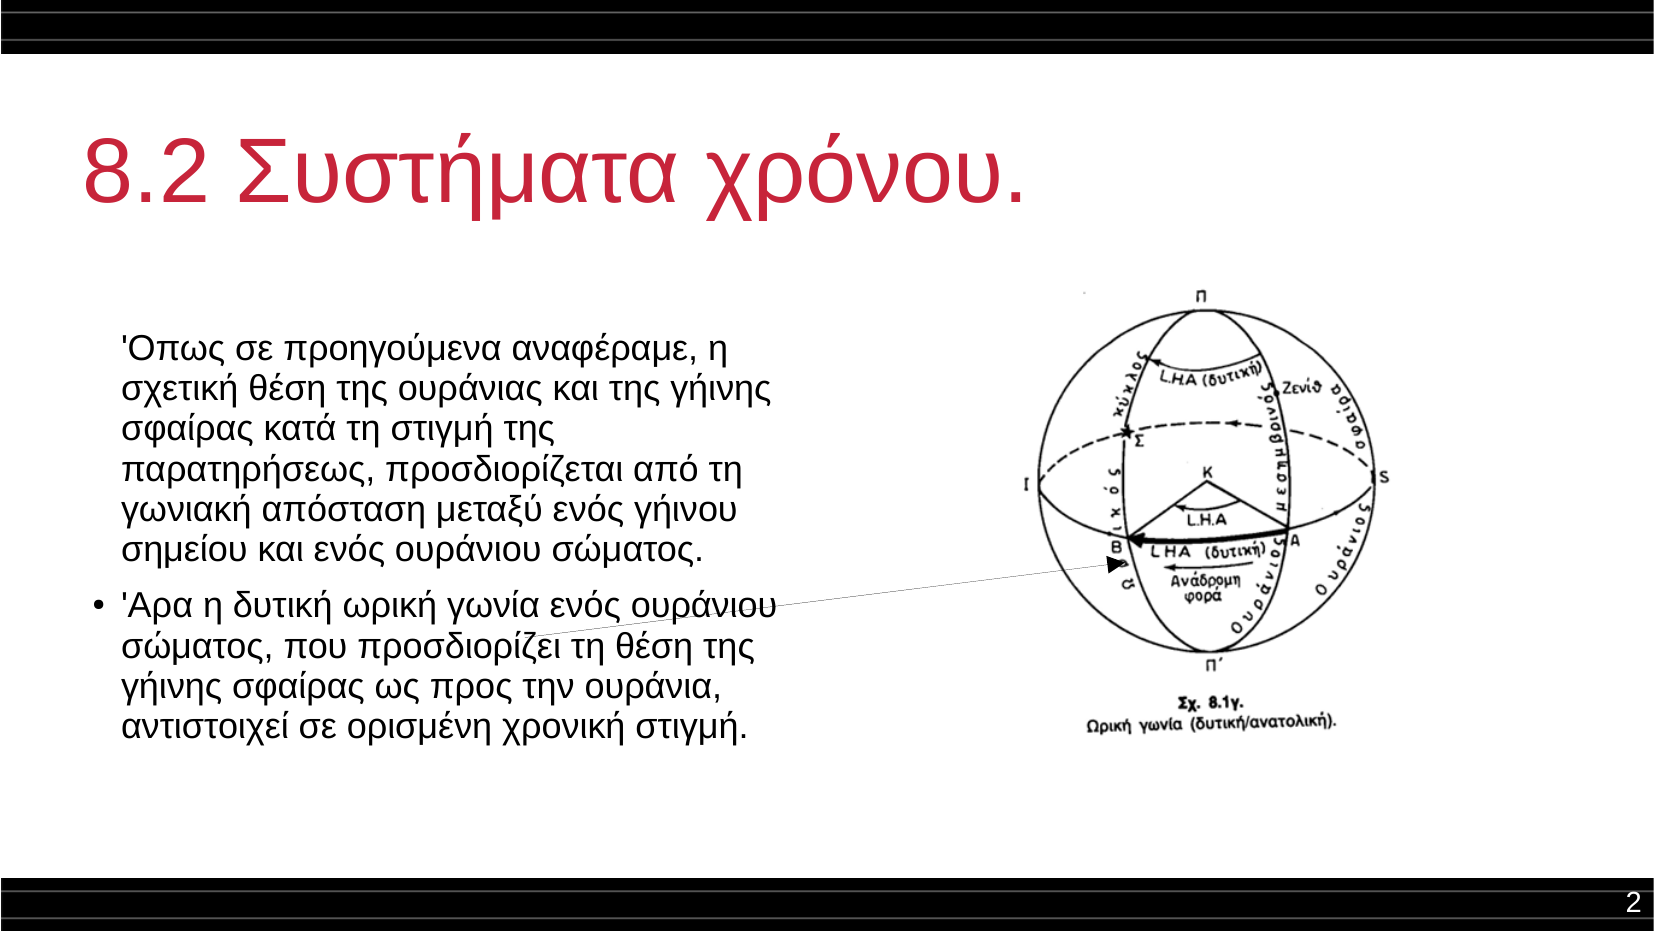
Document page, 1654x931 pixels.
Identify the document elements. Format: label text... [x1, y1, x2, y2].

title 8.2 Συστήματα χρόνου. [82, 92, 1571, 249]
picture [1, 0, 1654, 54]
list 'Οπως σε προηγούμενα αναφέραμε, η σχετική θέση της ουράνιας και της γήινης σφαίρας κατά τη στιγμή της παρατηρήσεως, προσδιορίζεται από τη γωνιακή απόσταση μεταξύ ενός γήινου σημείου και ενός ουράνιου σώματος. 'Αρα η δυτική ωρική γωνία ενός ουράνιου σώματος, που προσδιορίζει τη θέση της γήινης σφαίρας ως προς την ουράνια, αντιστοιχεί σε ορισμένη χρονική στιγμή. [82, 271, 809, 758]
picture [1005, 271, 1412, 757]
picture [1, 878, 1654, 931]
